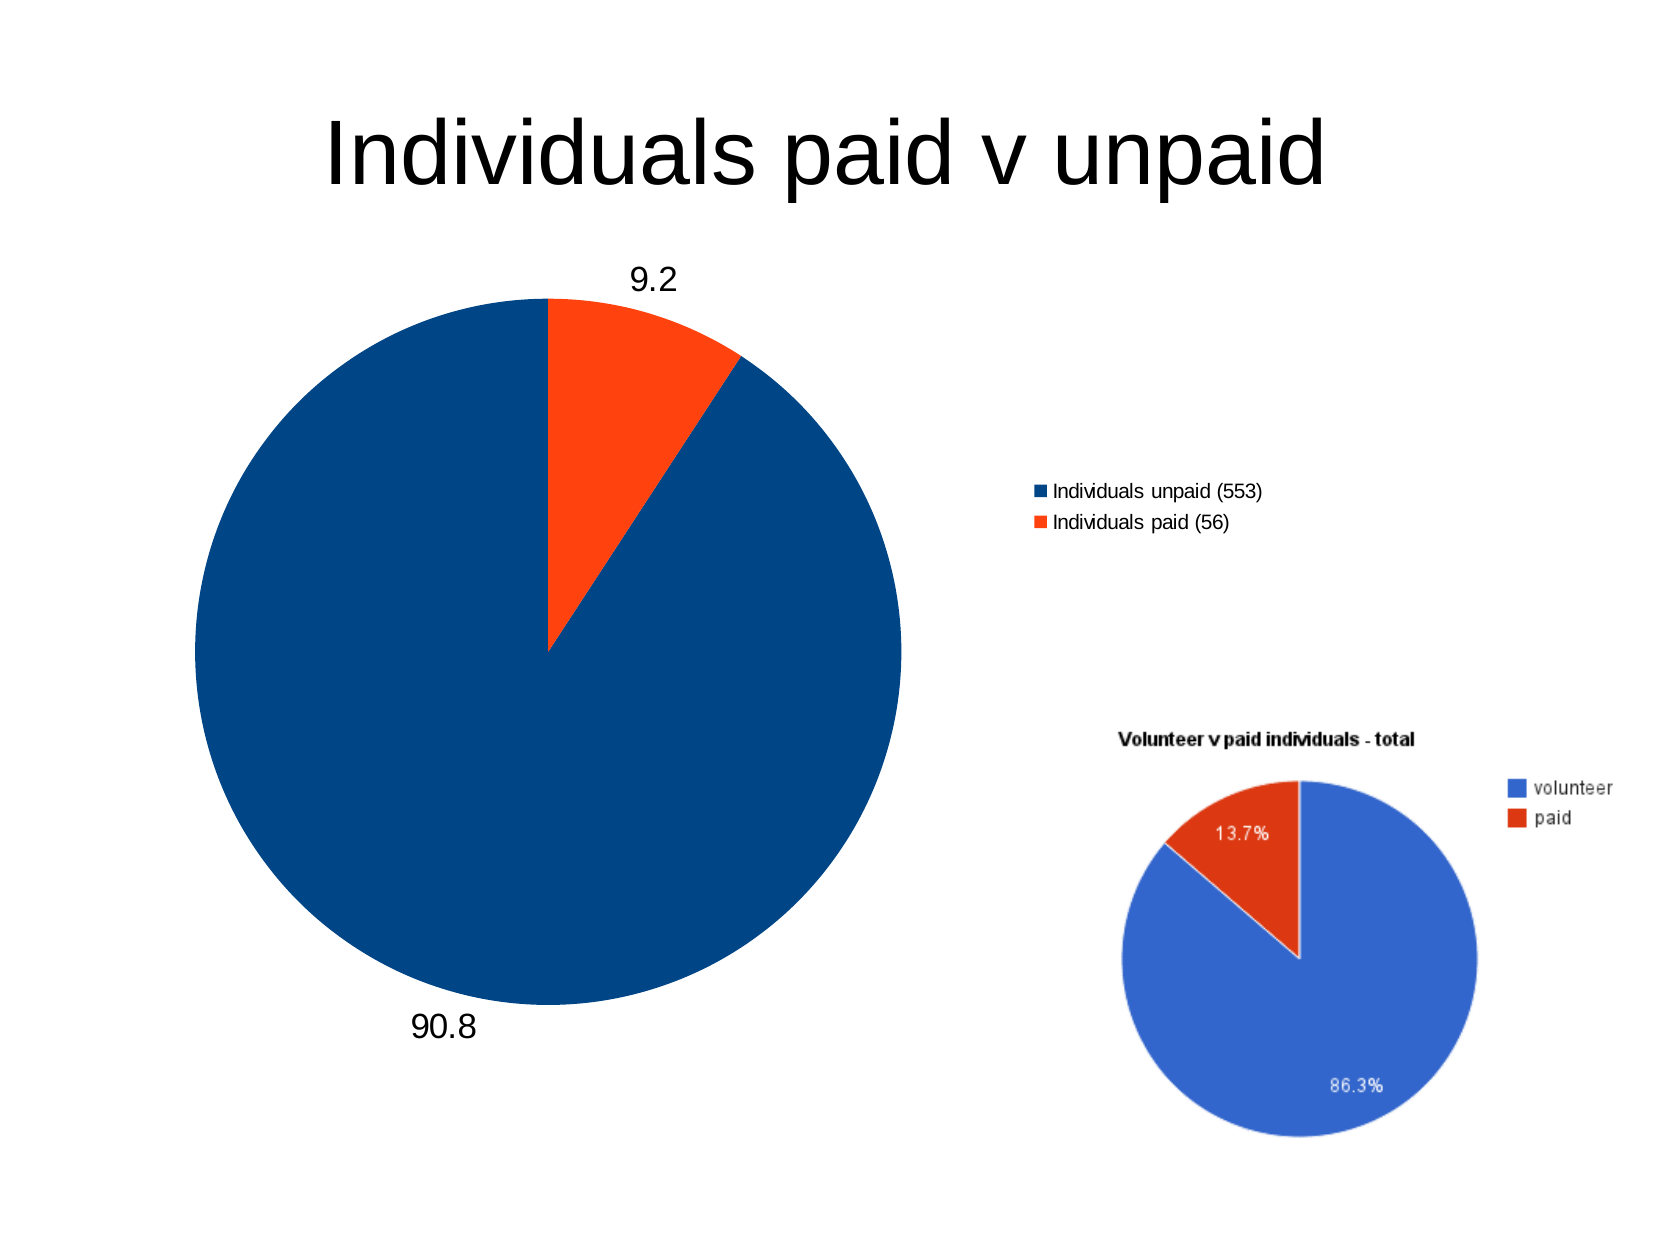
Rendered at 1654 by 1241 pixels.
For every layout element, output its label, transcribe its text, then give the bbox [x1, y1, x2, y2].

picture [0, 248, 1654, 1241]
title Individuals paid v unpaid [82, 49, 1571, 257]
